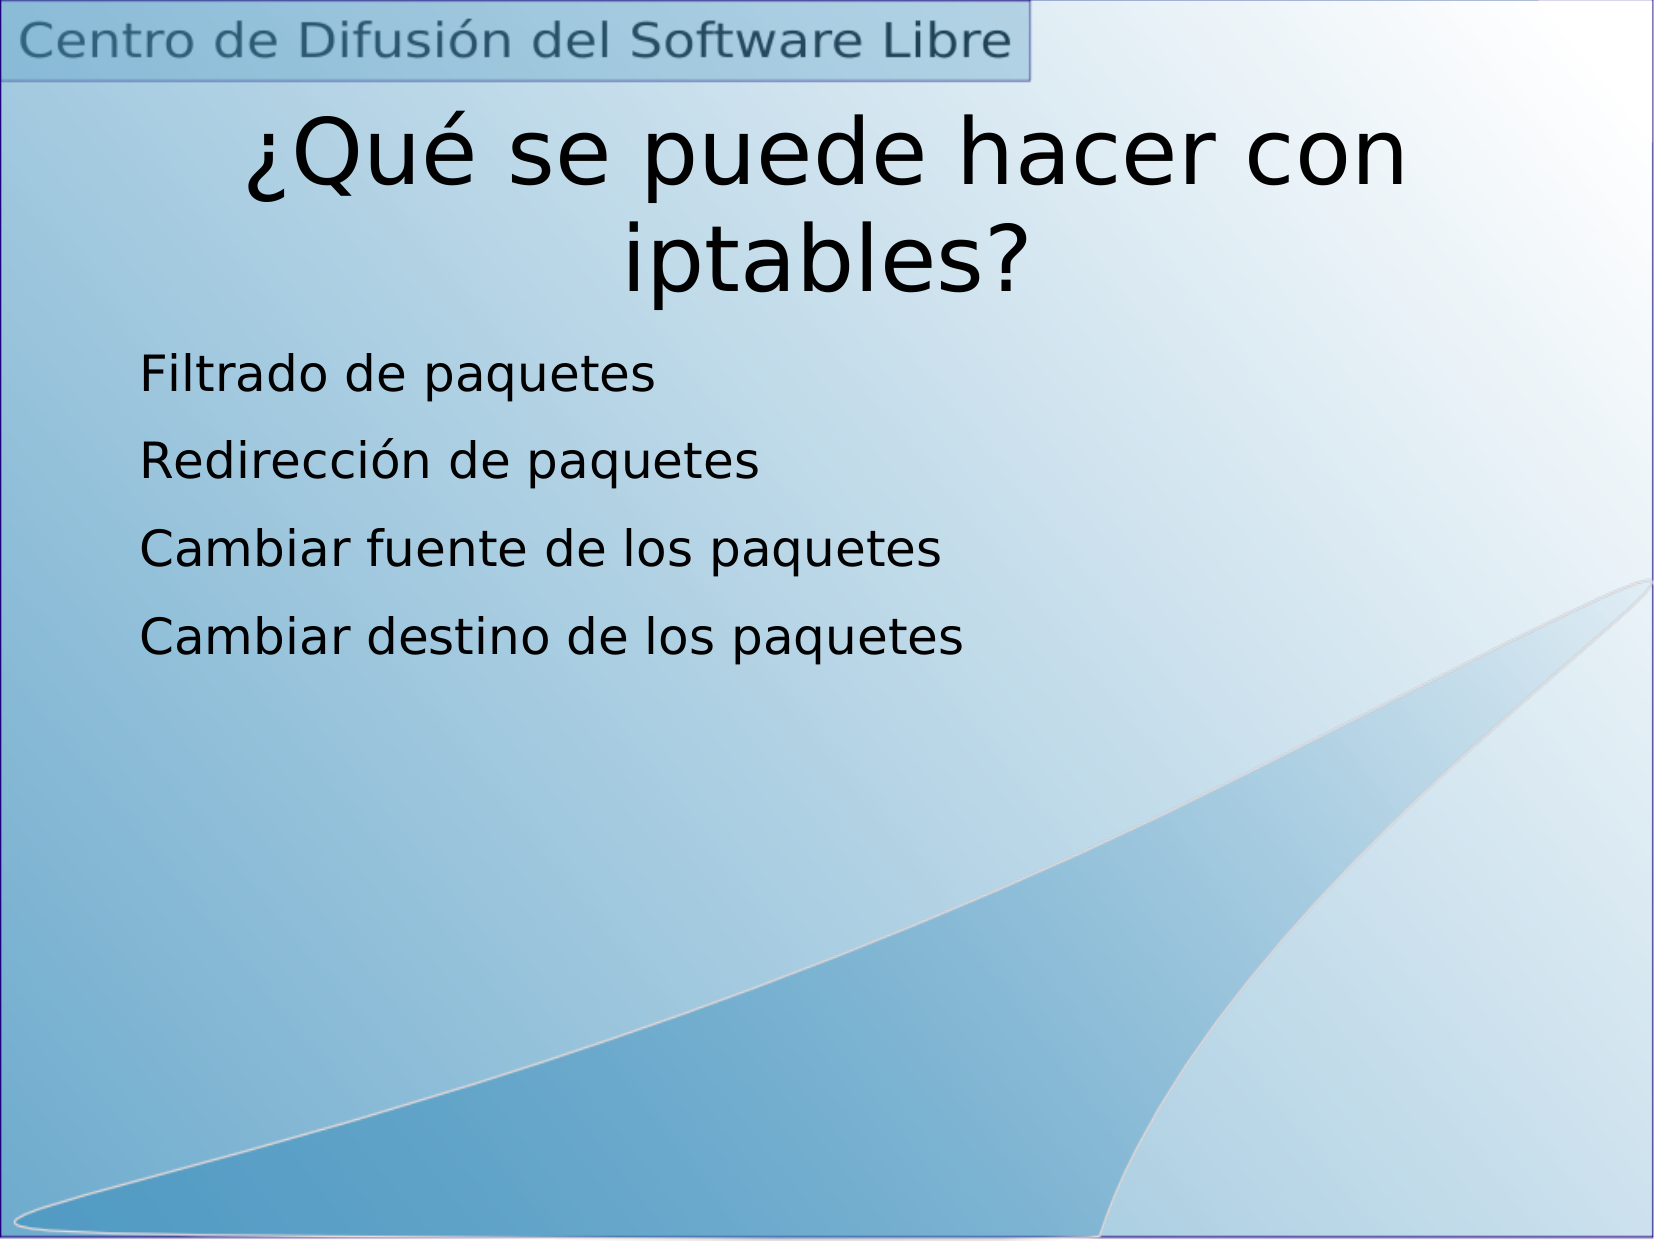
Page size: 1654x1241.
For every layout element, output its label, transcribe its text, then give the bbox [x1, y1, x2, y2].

title ¿Qué se puede hacer con iptables? [121, 99, 1534, 314]
list Filtrado de paquetes Redirección de paquetes Cambiar fuente de los paquetes Cambiar destino de los paquetes [121, 344, 1534, 1127]
picture [0, 0, 1654, 1241]
